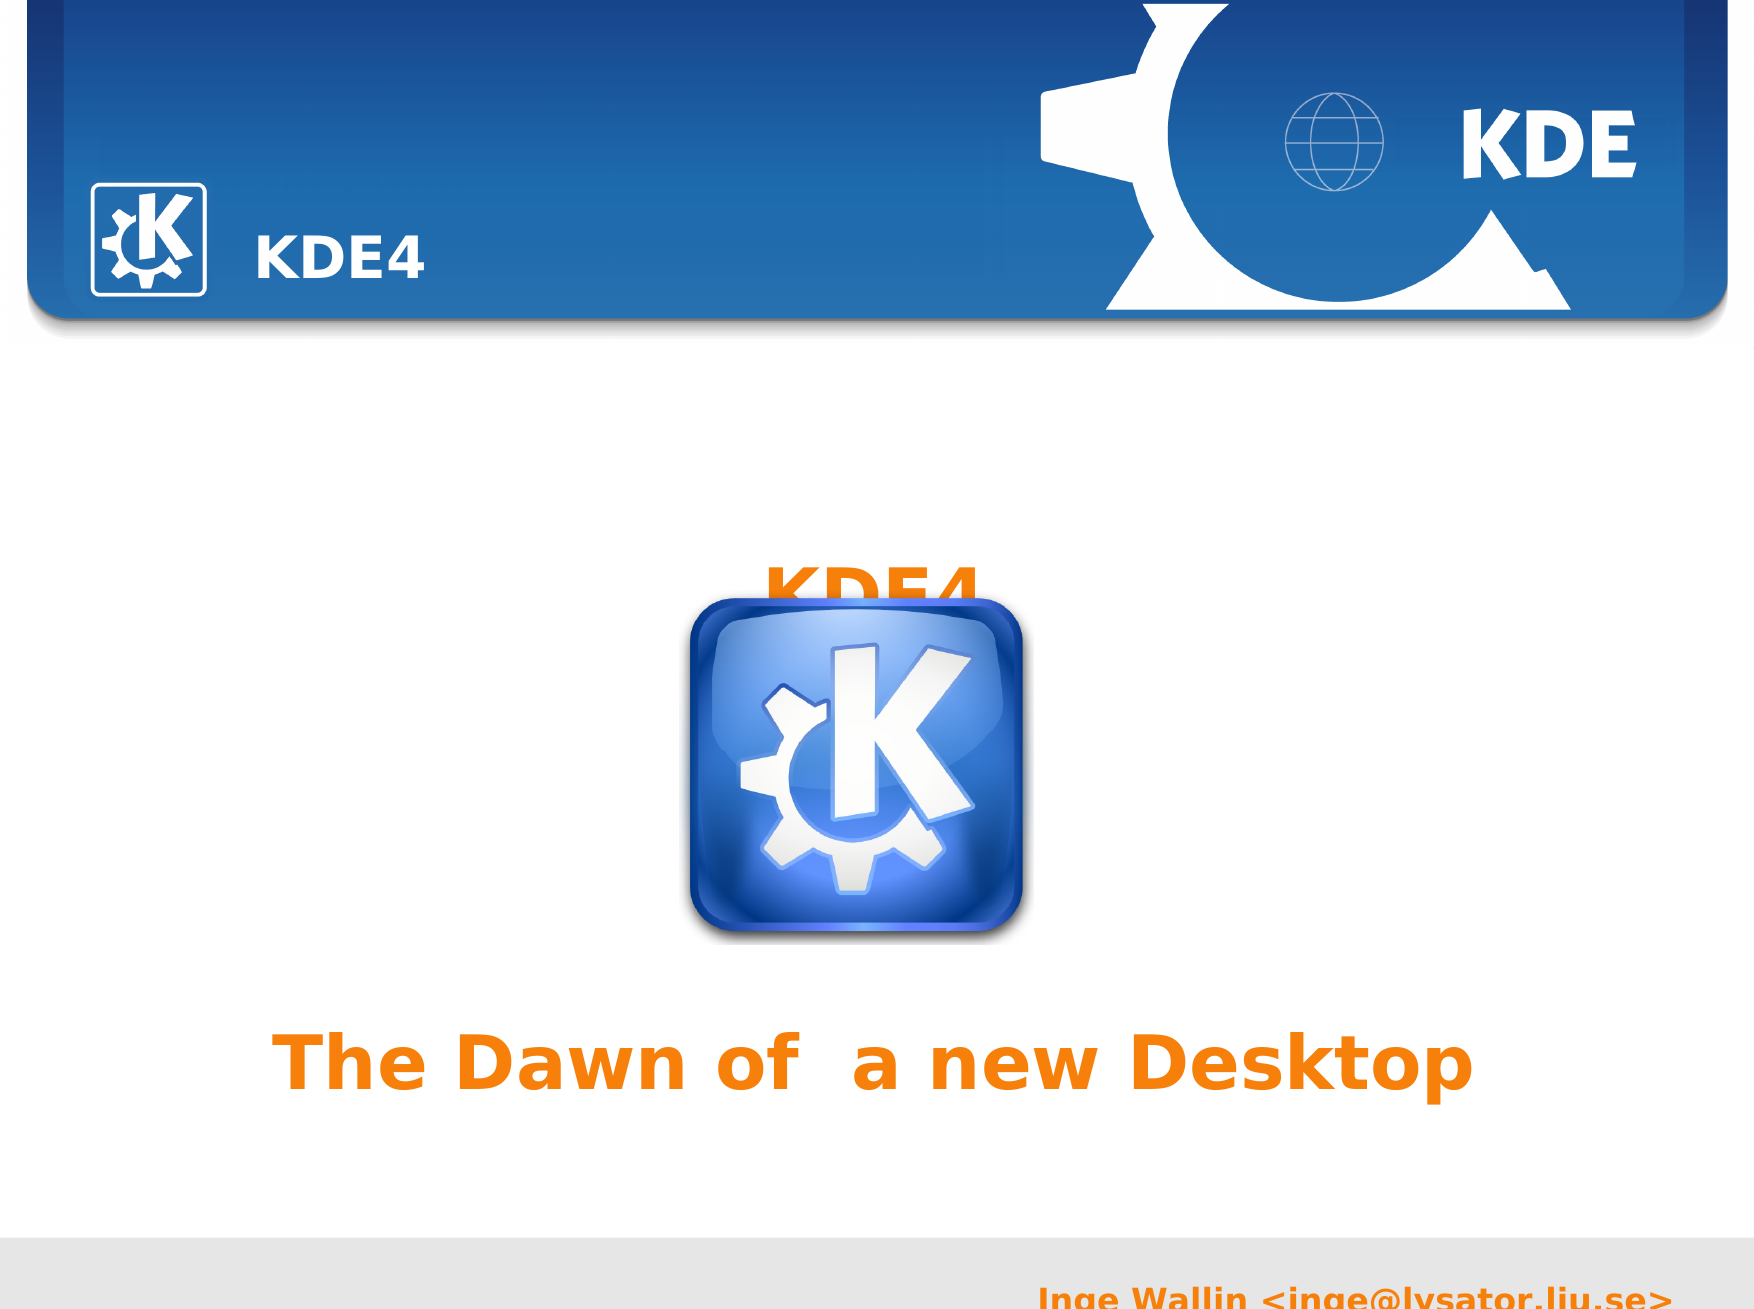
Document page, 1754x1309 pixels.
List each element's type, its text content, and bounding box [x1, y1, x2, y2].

picture [0, 0, 1754, 349]
text_box KDE4 [208, 183, 1063, 296]
picture [679, 590, 1034, 945]
text_box KDE4 The Dawn of a new Desktop [118, 501, 1601, 1072]
